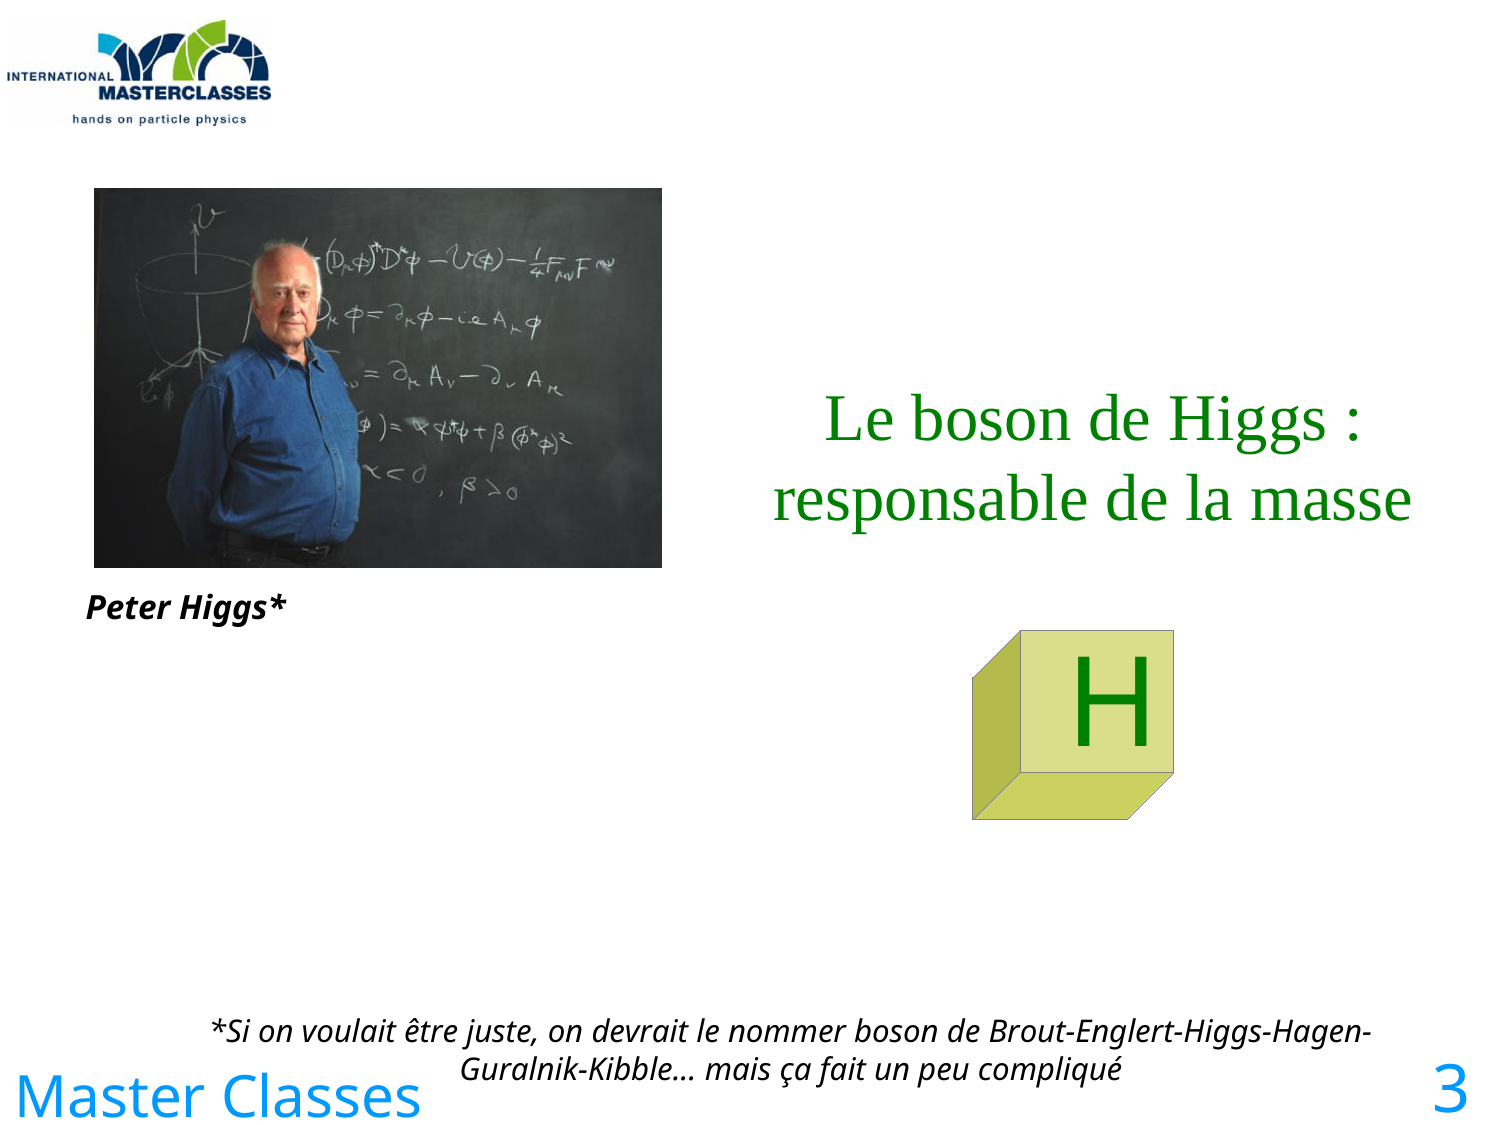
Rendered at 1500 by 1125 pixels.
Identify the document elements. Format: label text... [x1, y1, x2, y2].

text_box Le boson de Higgs : responsable de la masse [723, 366, 1465, 542]
picture [94, 188, 662, 568]
text_box Peter Higgs* [70, 578, 465, 637]
text_box *Si on voulait être juste, on devrait le nommer boson de Brout-Englert-Higgs-Hagen-Guralnik-Kibble... mais ça fait un peu compliqué [141, 1003, 1441, 1094]
text_box H [1051, 614, 1150, 779]
text_box [1150, 630, 1174, 772]
picture [2, 10, 280, 130]
text_box [972, 630, 1051, 820]
